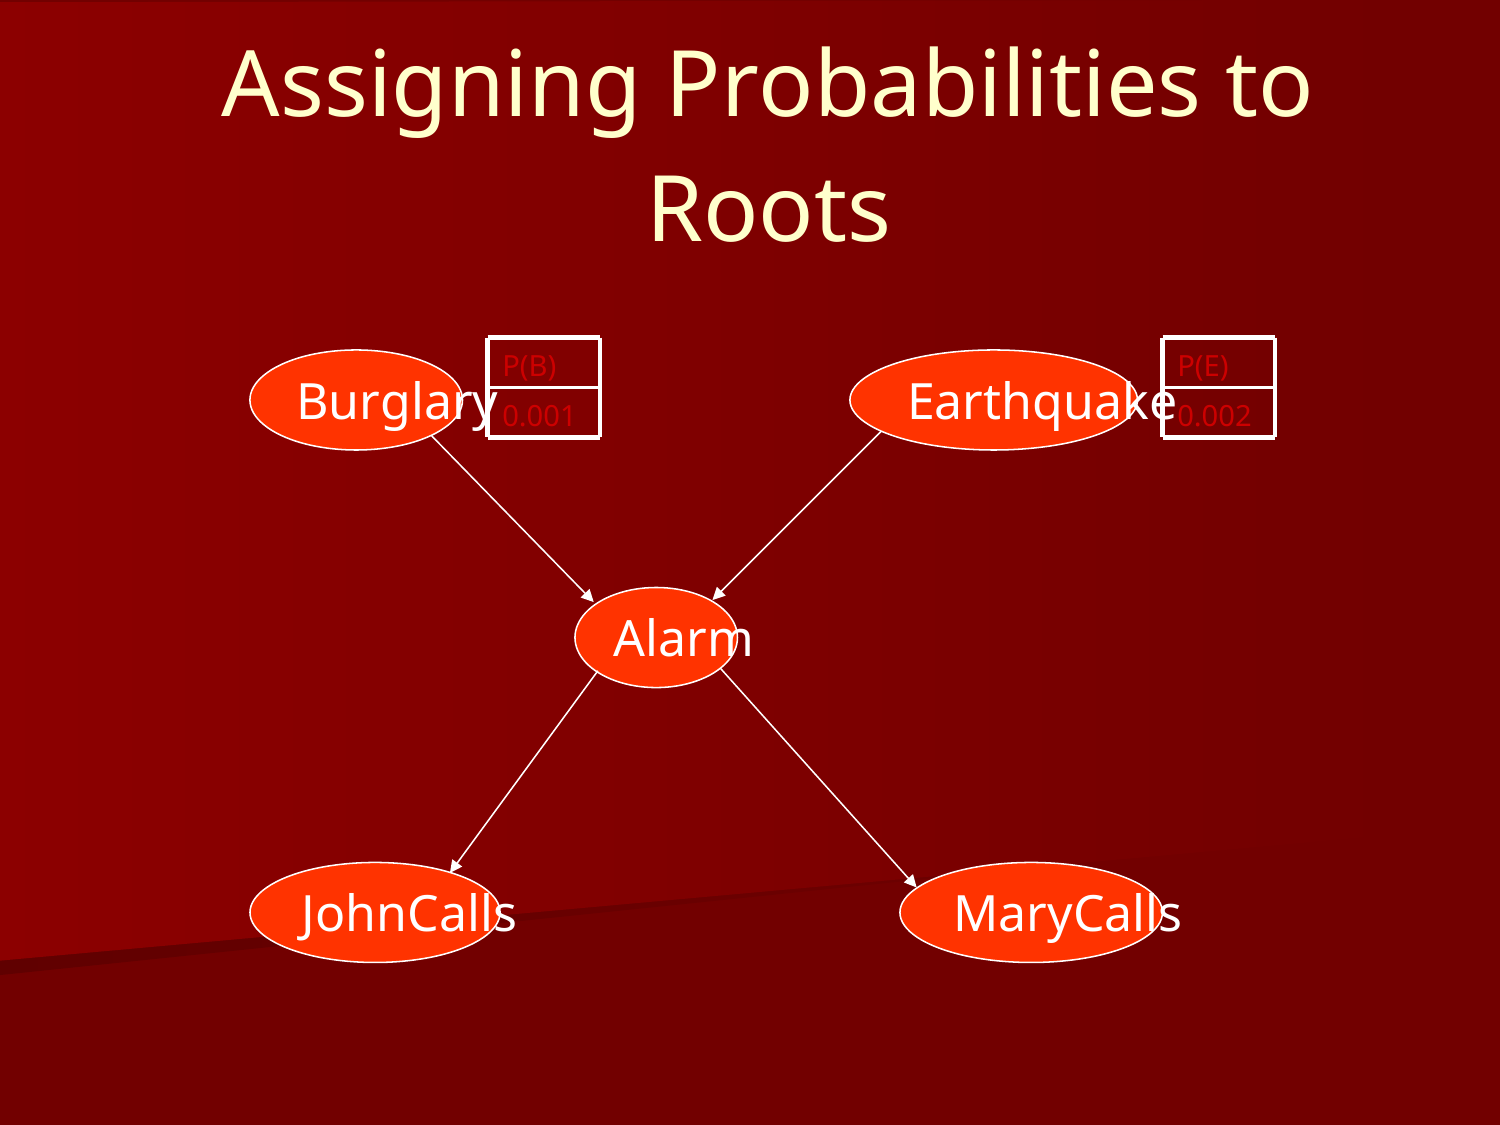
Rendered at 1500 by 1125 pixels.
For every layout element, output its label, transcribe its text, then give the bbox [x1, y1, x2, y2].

text_box P(B) [490, 340, 598, 386]
text_box P(E) [1165, 340, 1273, 386]
title Assigning Probabilities to Roots [87, 49, 1450, 238]
text_box Earthquake [849, 349, 1127, 451]
text_box 0.001 [490, 389, 598, 435]
text_box JohnCalls [249, 862, 500, 963]
text_box Alarm [733, 633, 738, 654]
text_box Alarm [574, 587, 737, 688]
text_box Burglary [249, 349, 462, 451]
text_box MaryCalls [899, 862, 1163, 963]
text_box 0.002 [1165, 389, 1273, 435]
